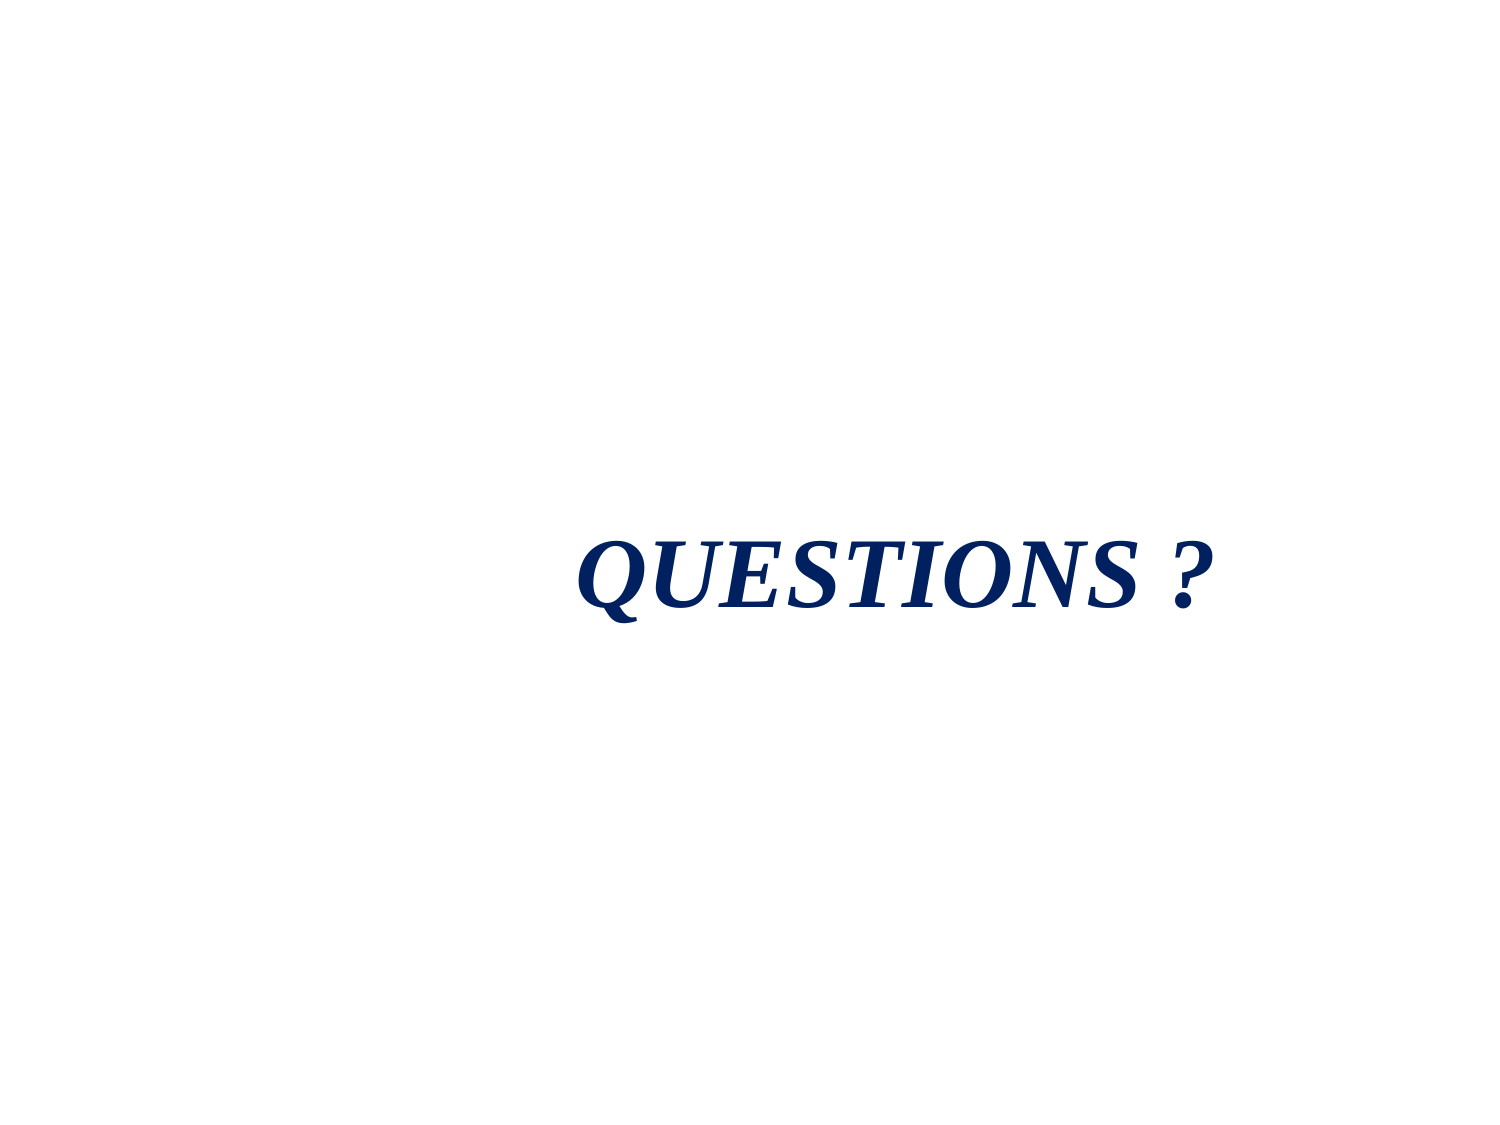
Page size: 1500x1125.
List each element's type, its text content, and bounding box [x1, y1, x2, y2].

list QUESTIONS ? [85, 207, 1408, 943]
